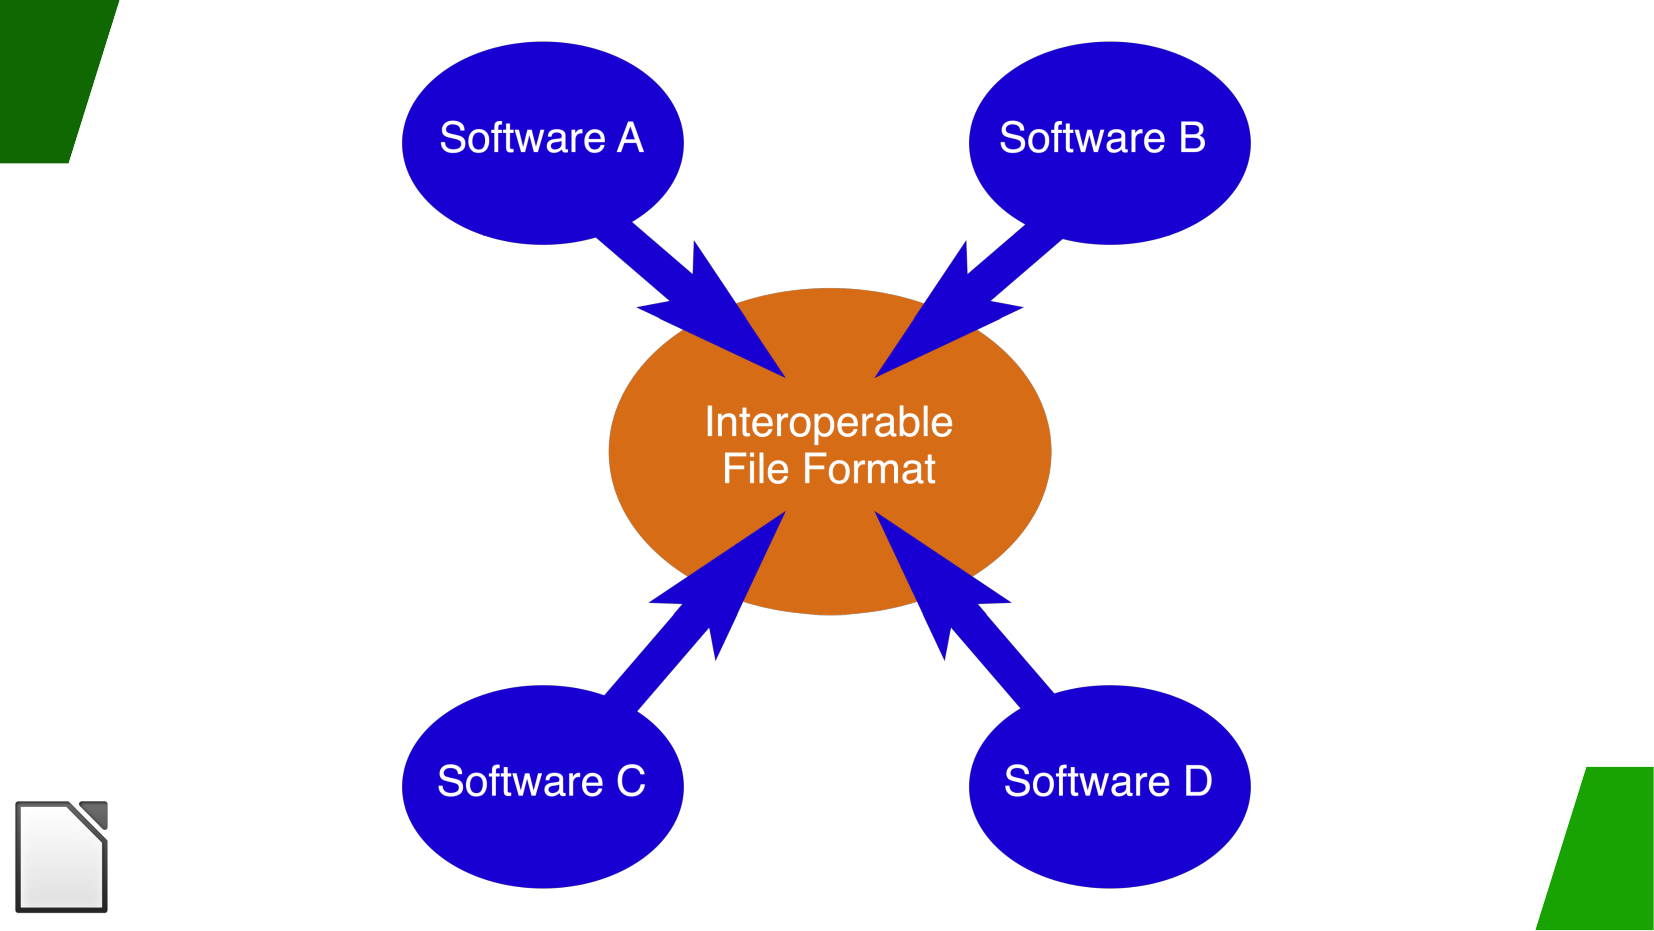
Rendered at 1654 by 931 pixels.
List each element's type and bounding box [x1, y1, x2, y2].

picture [12, 798, 111, 917]
picture [387, 23, 1273, 910]
